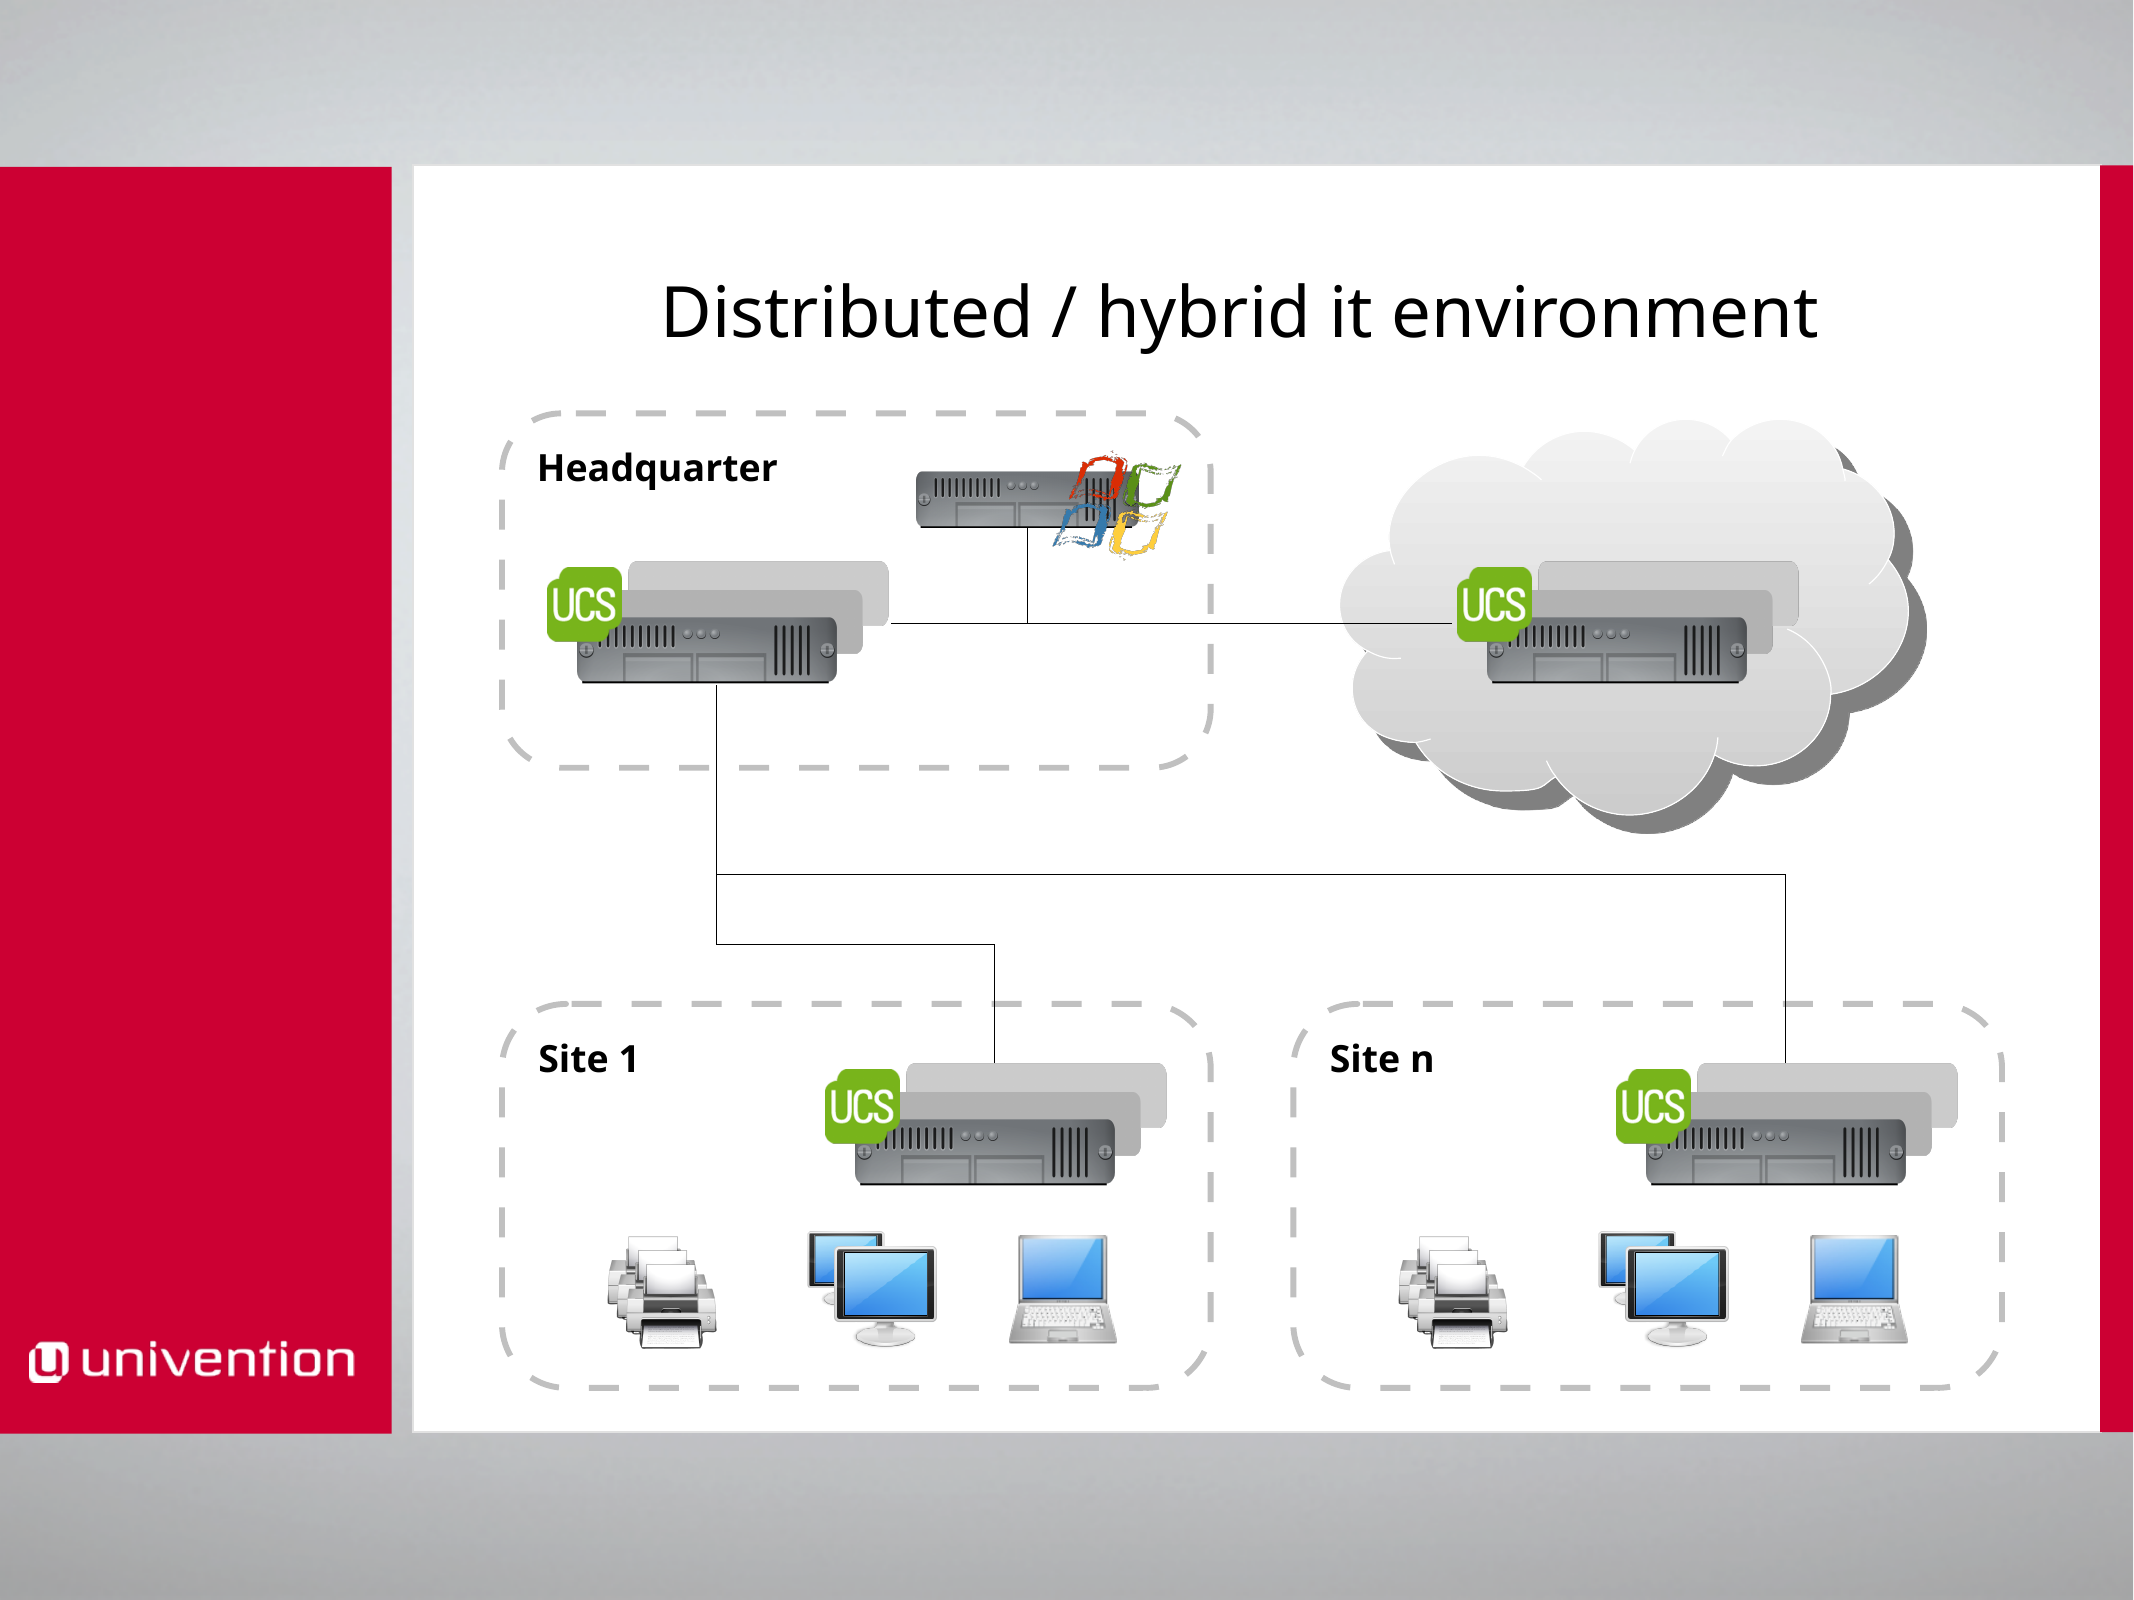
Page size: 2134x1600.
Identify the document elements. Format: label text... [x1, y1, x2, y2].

title Distributed / hybrid it environment [472, 236, 2008, 384]
picture [1610, 1062, 1961, 1188]
picture [1009, 1235, 1117, 1345]
text_box Headquarter [501, 413, 1211, 768]
text_box Site 1 [501, 1003, 1211, 1388]
picture [1801, 1235, 1908, 1345]
text_box [1339, 419, 1909, 816]
picture [819, 1062, 1170, 1188]
picture [0, 0, 2134, 1600]
text_box Site n [1293, 1003, 2003, 1388]
picture [915, 450, 1182, 562]
picture [1451, 560, 1802, 686]
picture [29, 1340, 355, 1383]
